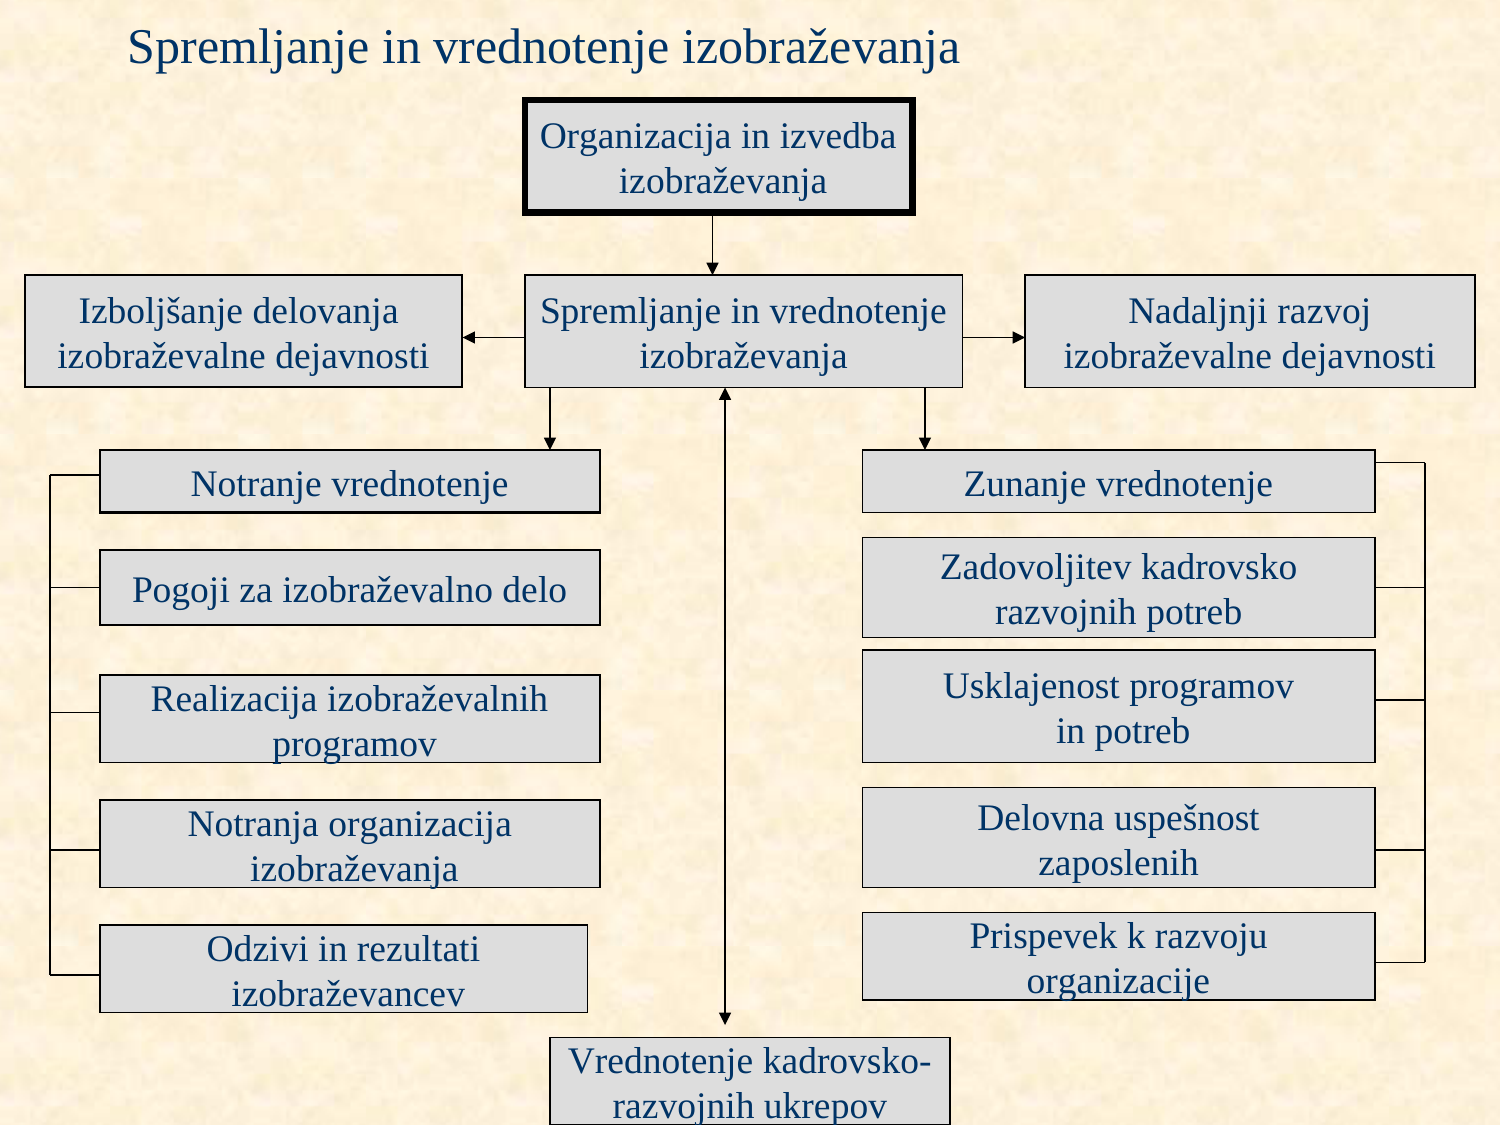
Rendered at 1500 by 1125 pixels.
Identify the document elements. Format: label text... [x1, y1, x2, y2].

text_box Prispevek k razvoju organizacije [862, 912, 1375, 1000]
text_box Realizacija izobraževalnih programov [99, 675, 600, 763]
text_box Organizacija in izvedba izobraževanja [525, 99, 913, 213]
text_box Zunanje vrednotenje [862, 450, 1375, 513]
text_box Spremljanje in vrednotenje izobraževanja [525, 274, 963, 388]
text_box Usklajenost programov in potreb [862, 649, 1375, 763]
text_box Pogoji za izobraževalno delo [99, 549, 600, 625]
text_box Izboljšanje delovanja izobraževalne dejavnosti [24, 274, 463, 388]
text_box Notranje vrednotenje [99, 450, 600, 513]
text_box Vrednotenje kadrovsko- razvojnih ukrepov [549, 1037, 951, 1125]
text_box Delovna uspešnost zaposlenih [862, 787, 1375, 888]
picture [0, 0, 1500, 1125]
text_box Nadaljnji razvoj izobraževalne dejavnosti [1025, 274, 1476, 388]
text_box Odzivi in rezultati izobraževancev [99, 924, 588, 1013]
text_box Notranja organizacija izobraževanja [99, 799, 600, 888]
text_box Zadovoljitev kadrovsko razvojnih potreb [862, 537, 1375, 638]
title Spremljanje in vrednotenje izobraževanja [112, 0, 1388, 88]
